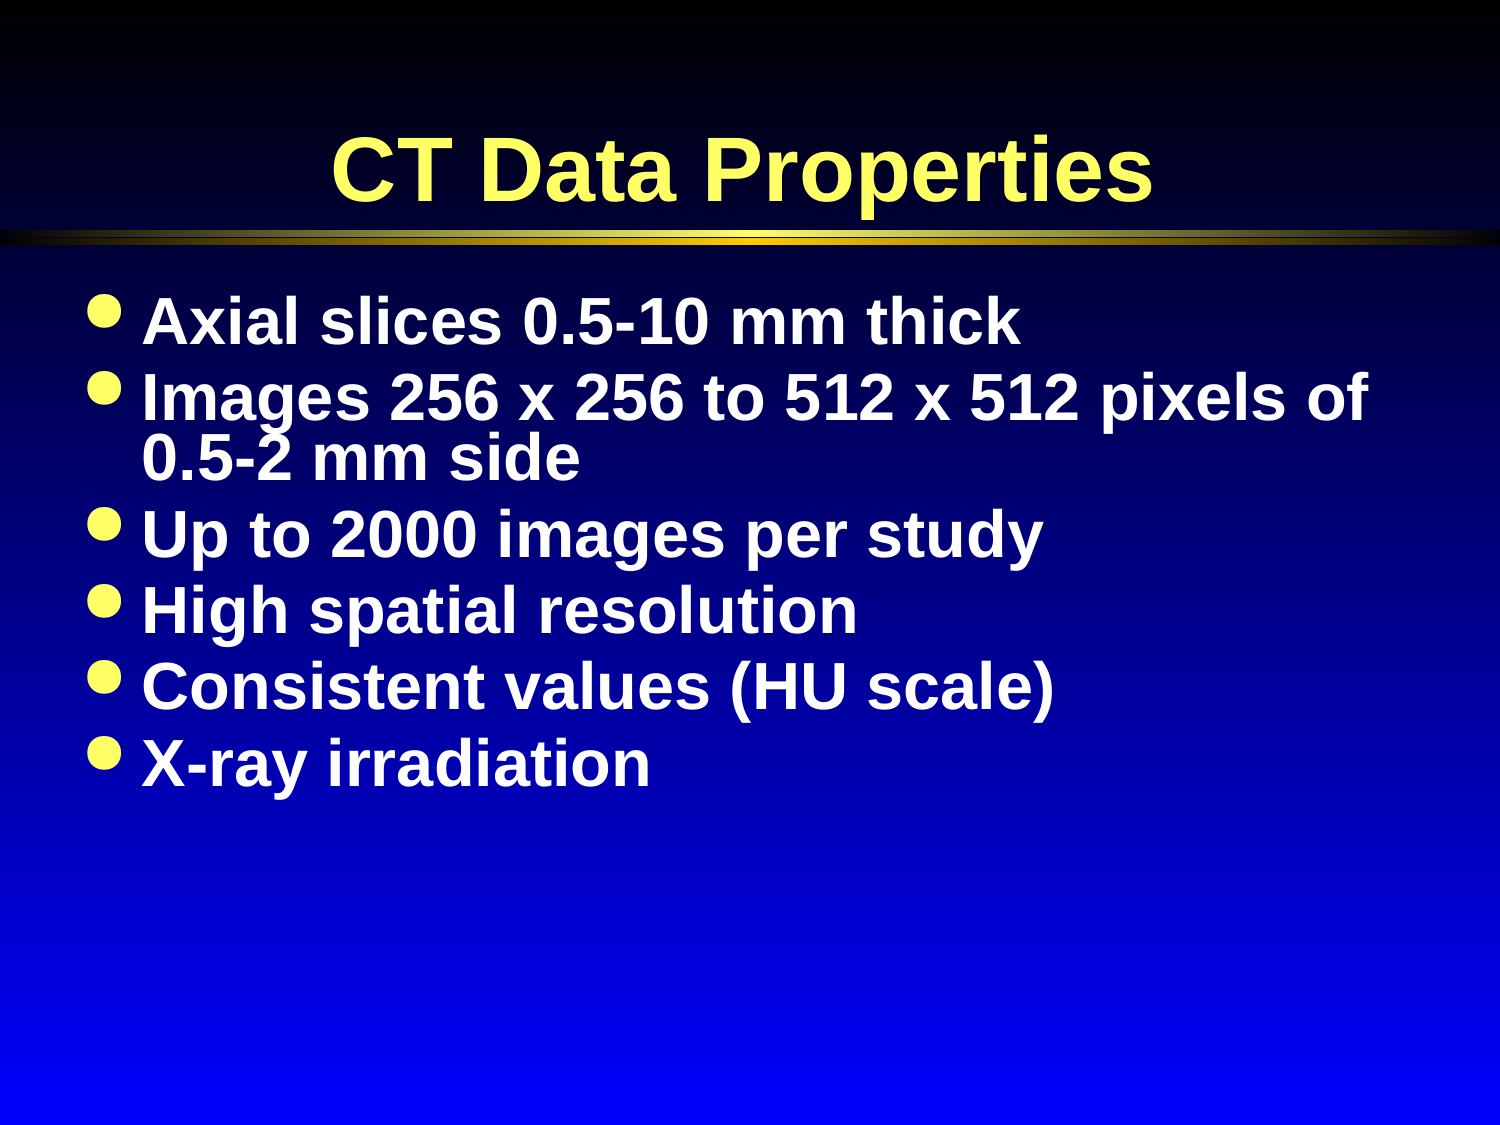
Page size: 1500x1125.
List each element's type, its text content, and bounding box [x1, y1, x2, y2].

title CT Data Properties [99, 37, 1388, 225]
list Axial slices 0.5-10 mm thick Images 256 x 256 to 512 x 512 pixels of 0.5-2 mm side Up to 2000 images per study High spatial resolution Consistent values (HU scale) X-ray irradiation [70, 289, 1469, 1056]
